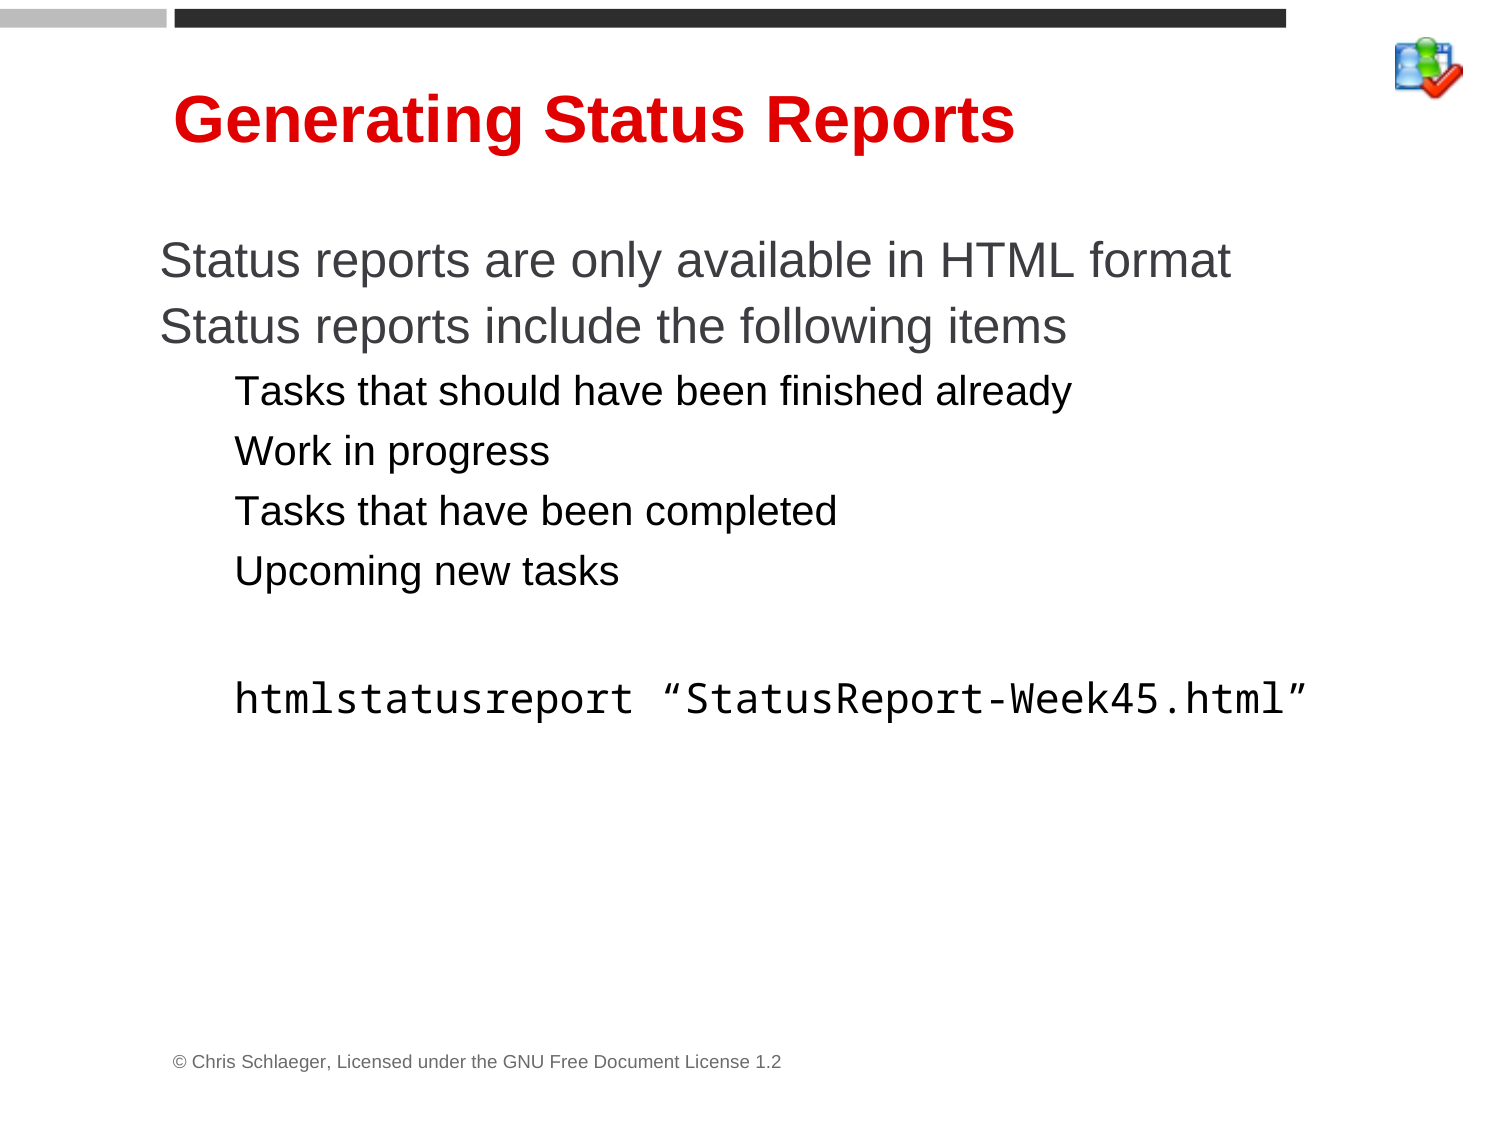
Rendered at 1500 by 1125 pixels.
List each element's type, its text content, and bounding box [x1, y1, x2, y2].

picture [1395, 37, 1463, 105]
title Generating Status Reports [173, 41, 1395, 205]
list Status reports are only available in HTML format Status reports include the following items Tasks that should have been finished already Work in progress Tasks that have been completed Upcoming new tasks htmlstatusreport “StatusReport-Week45.html” [159, 234, 1395, 947]
